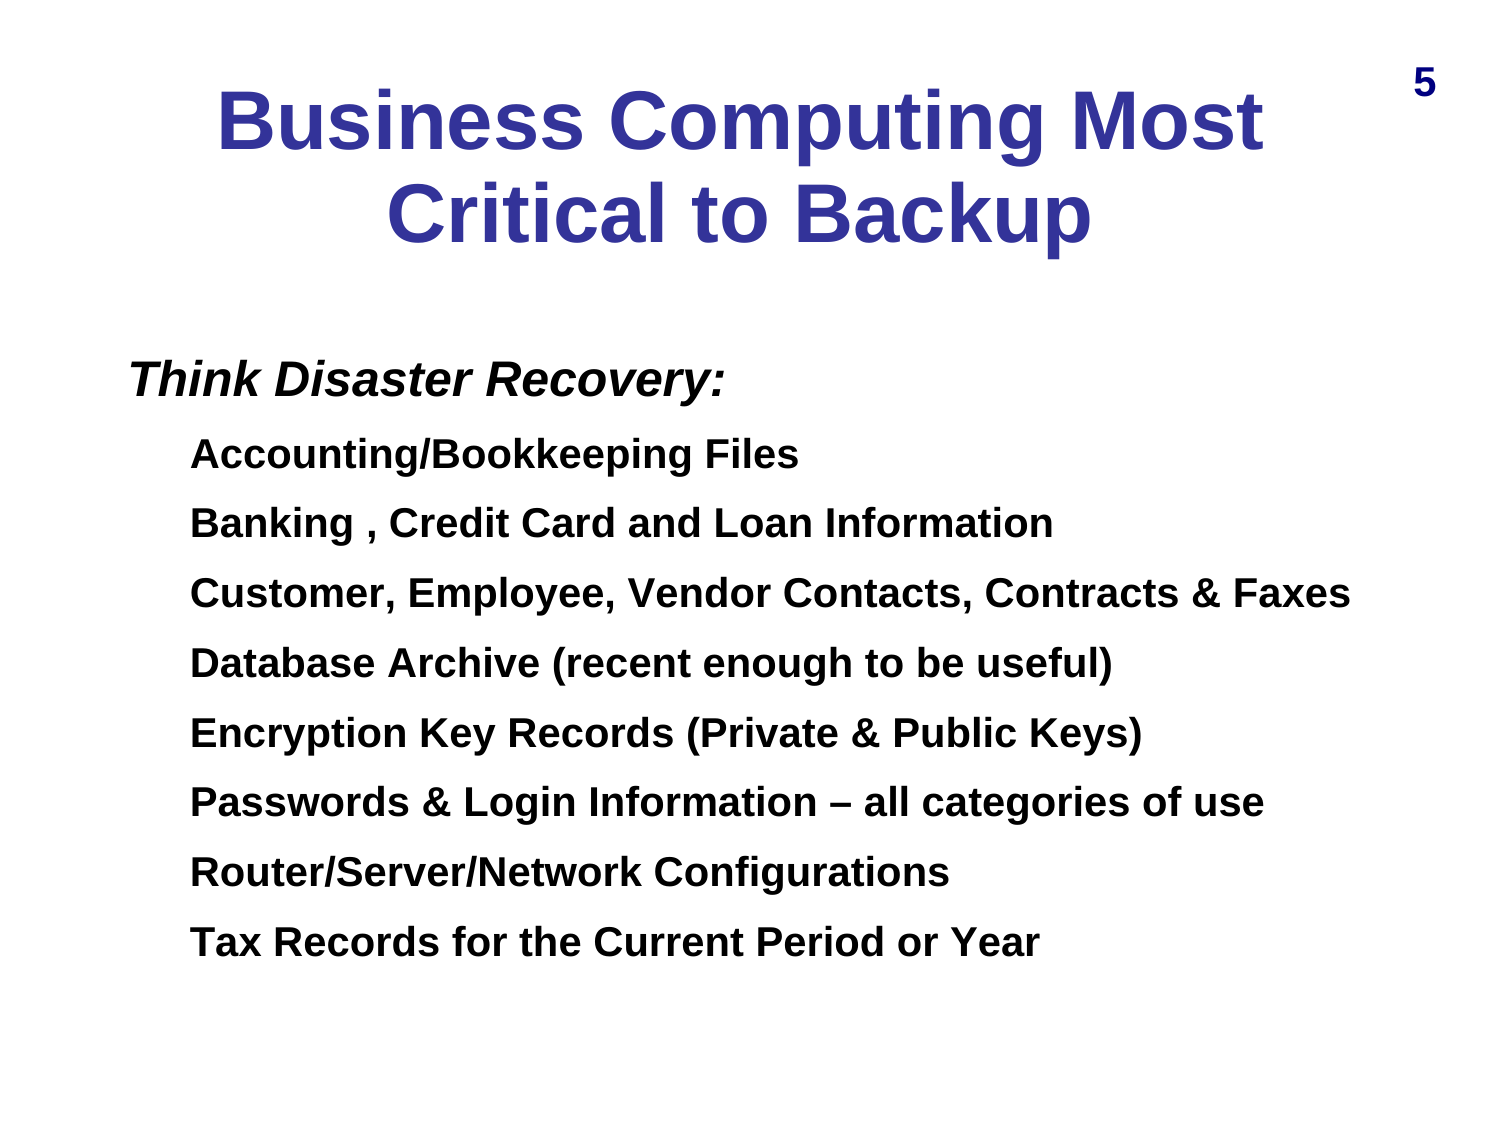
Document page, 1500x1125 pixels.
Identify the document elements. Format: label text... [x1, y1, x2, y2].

list Think Disaster Recovery: Accounting/Bookkeeping Files Banking , Credit Card and Loan Information Customer, Employee, Vendor Contacts, Contracts & Faxes Database Archive (recent enough to be useful) Encryption Key Records (Private & Public Keys) Passwords & Login Information – all categories of use Router/Server/Network Configurations Tax Records for the Current Period or Year [112, 316, 1426, 1043]
title Business Computing Most Critical to Backup [84, 52, 1397, 282]
text_box 5 [1387, 47, 1463, 113]
